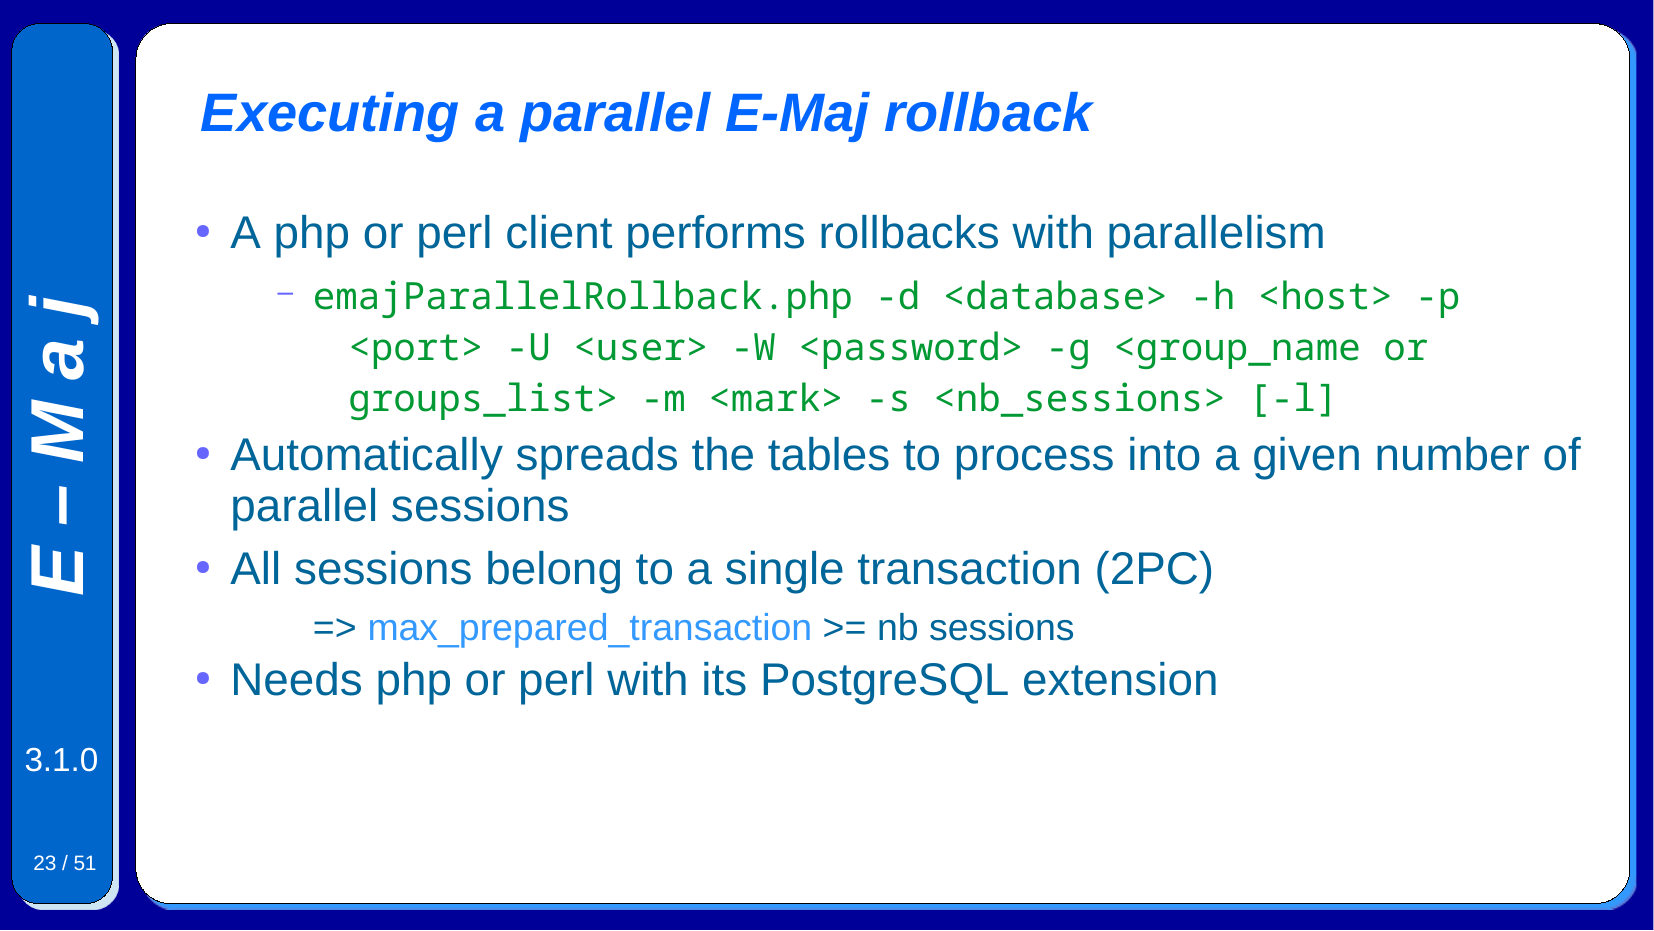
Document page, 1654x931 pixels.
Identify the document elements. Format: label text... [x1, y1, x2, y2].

title Executing a parallel E-Maj rollback [200, 34, 1575, 191]
list A php or perl client performs rollbacks with parallelism emajParallelRollback.php -d <database> -h <host> -p <port> -U <user> -W <password> -g <group_name or groups_list> -m <mark> -s <nb_sessions> [-l] Automatically spreads the tables to process into a given number of parallel sessions All sessions belong to a single transaction (2PC) => max_prepared_transaction >= nb sessions Needs php or perl with its PostgreSQL extension [177, 206, 1587, 827]
